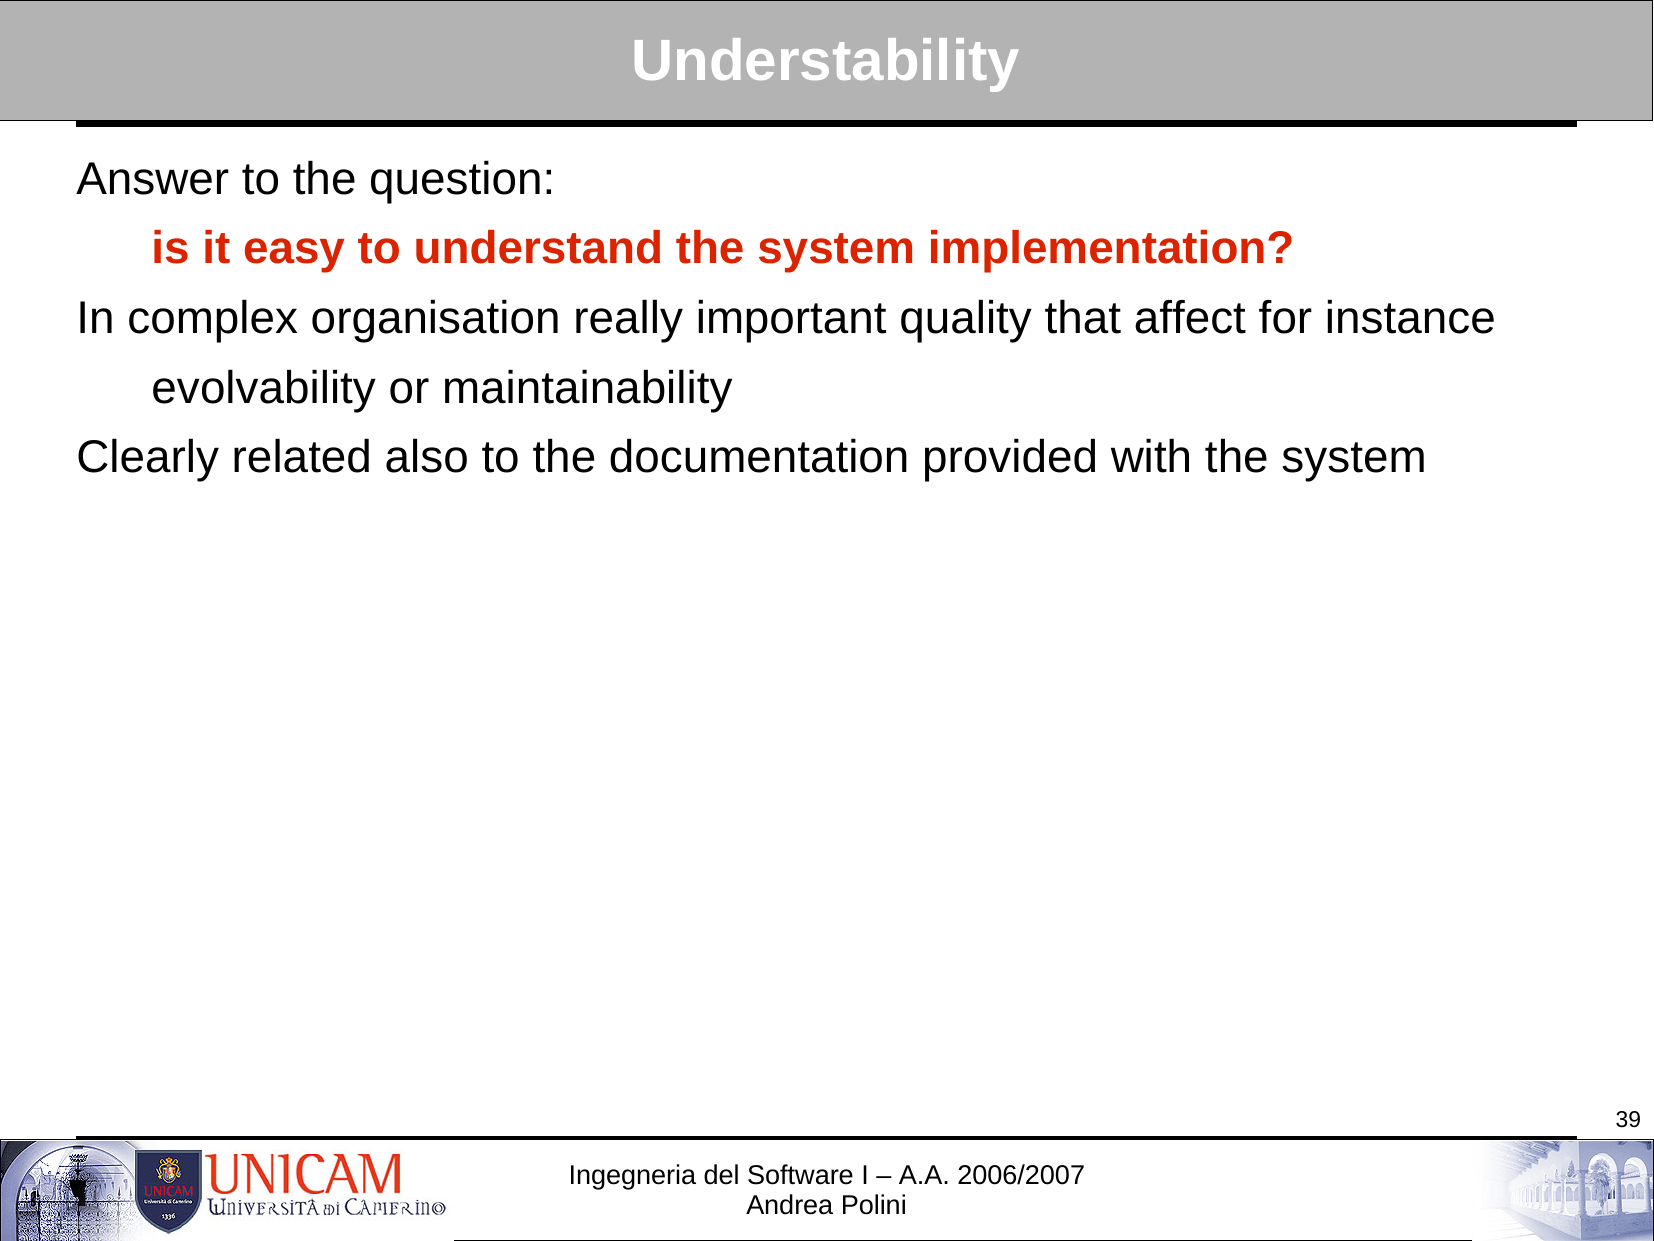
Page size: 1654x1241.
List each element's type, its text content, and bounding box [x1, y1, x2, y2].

picture [0, 1141, 454, 1241]
title Understability [0, 0, 1653, 121]
picture [1472, 1141, 1653, 1241]
list Answer to the question: is it easy to understand the system implementation? In complex organisation really important quality that affect for instance evolvability or maintainability Clearly related also to the documentation provided with the system [76, 152, 1577, 671]
